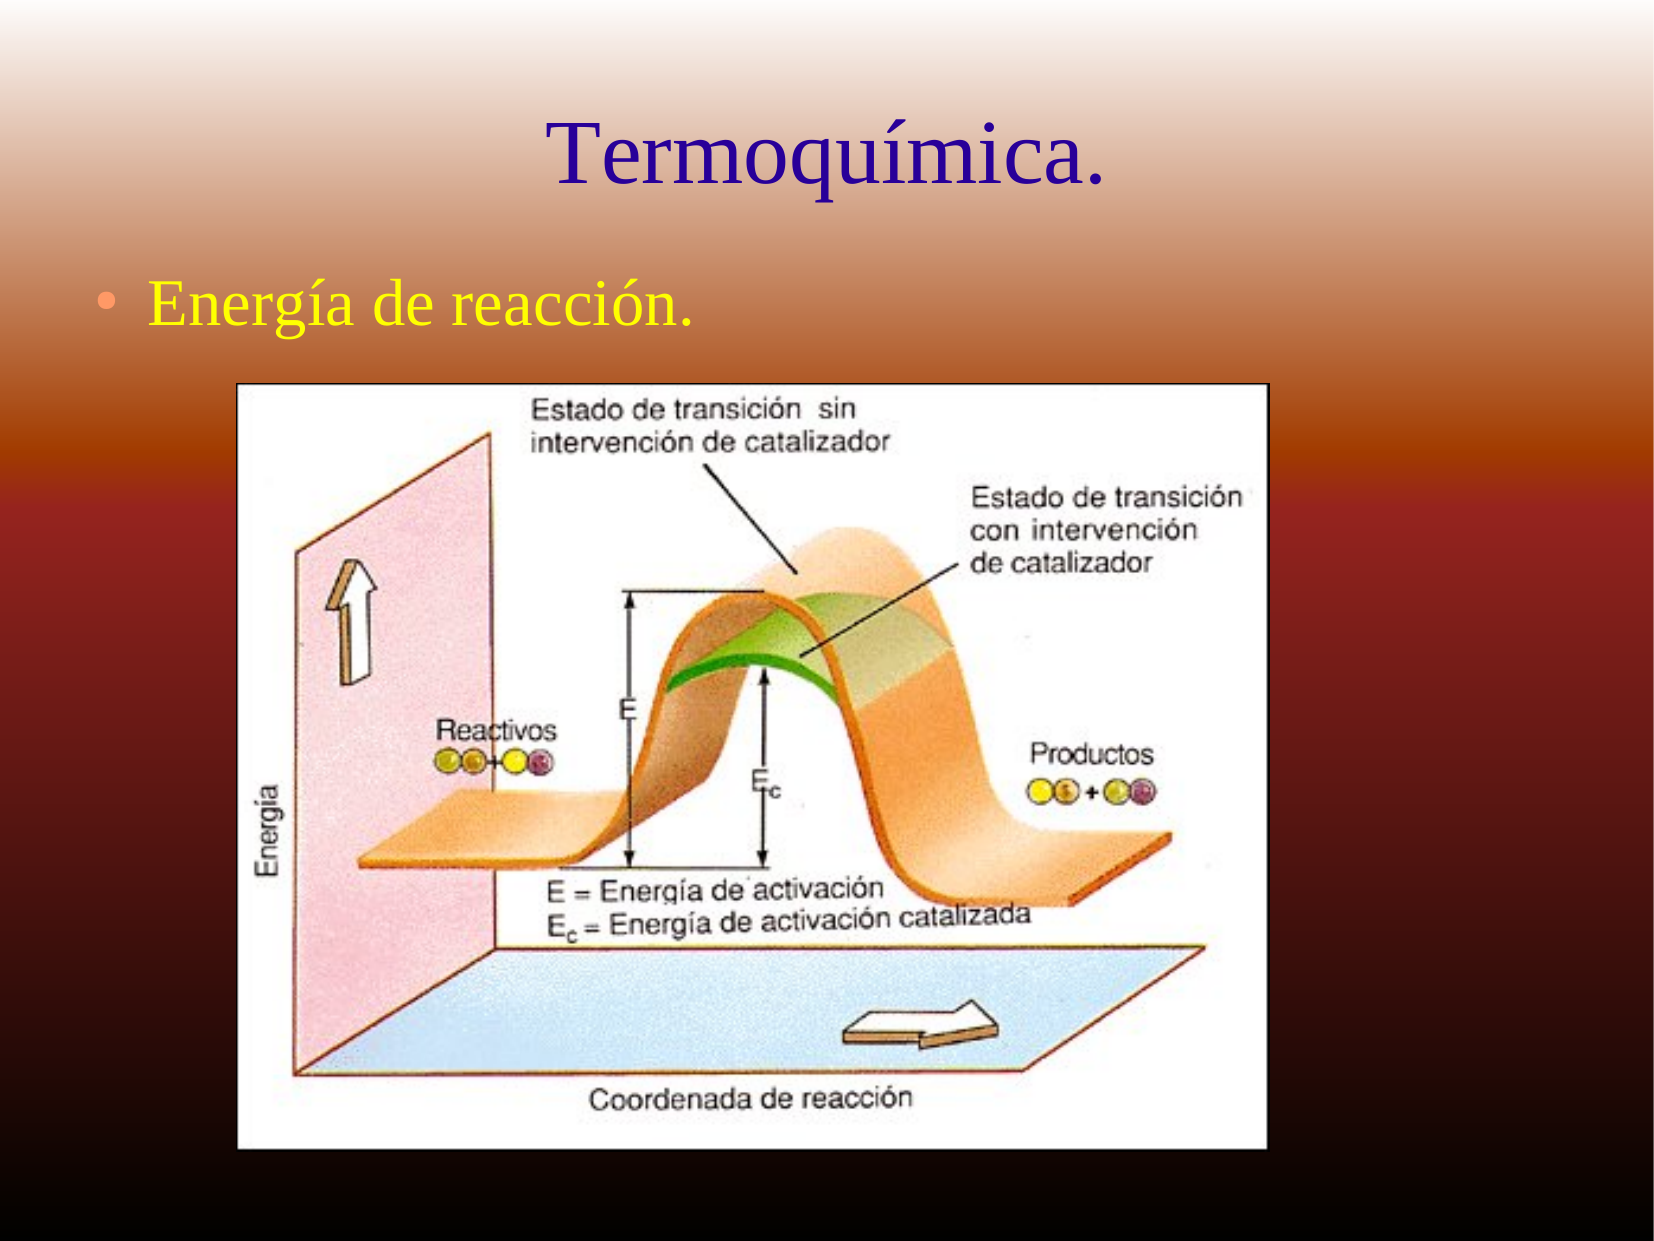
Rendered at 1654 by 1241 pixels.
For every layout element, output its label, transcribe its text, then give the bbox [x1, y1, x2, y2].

title Termoquímica. [82, 49, 1571, 257]
list Energía de reacción. [76, 265, 827, 384]
picture [0, 0, 1654, 1241]
